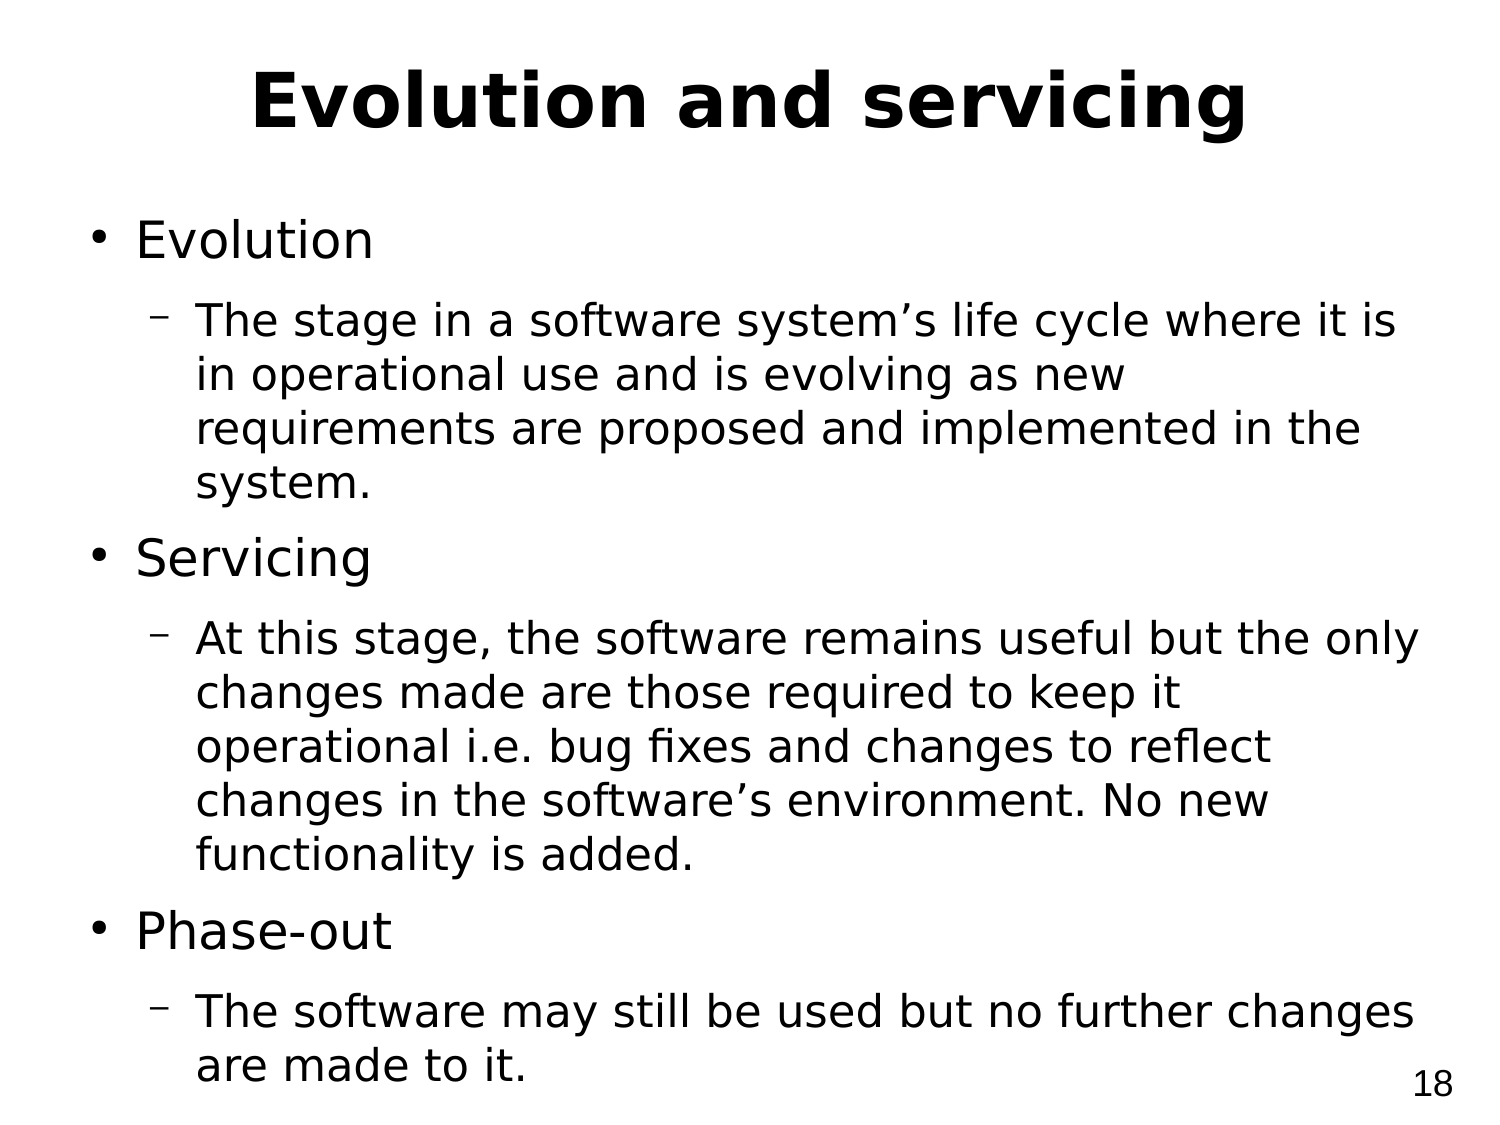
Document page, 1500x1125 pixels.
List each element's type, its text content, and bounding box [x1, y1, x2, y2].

list Evolution The stage in a software system’s life cycle where it is in operational use and is evolving as new requirements are proposed and implemented in the system. Servicing At this stage, the software remains useful but the only changes made are those required to keep it operational i.e. bug fixes and changes to reflect changes in the software’s environment. No new functionality is added. Phase-out The software may still be used but no further changes are made to it. [75, 206, 1425, 1093]
title Evolution and servicing [75, 44, 1425, 177]
